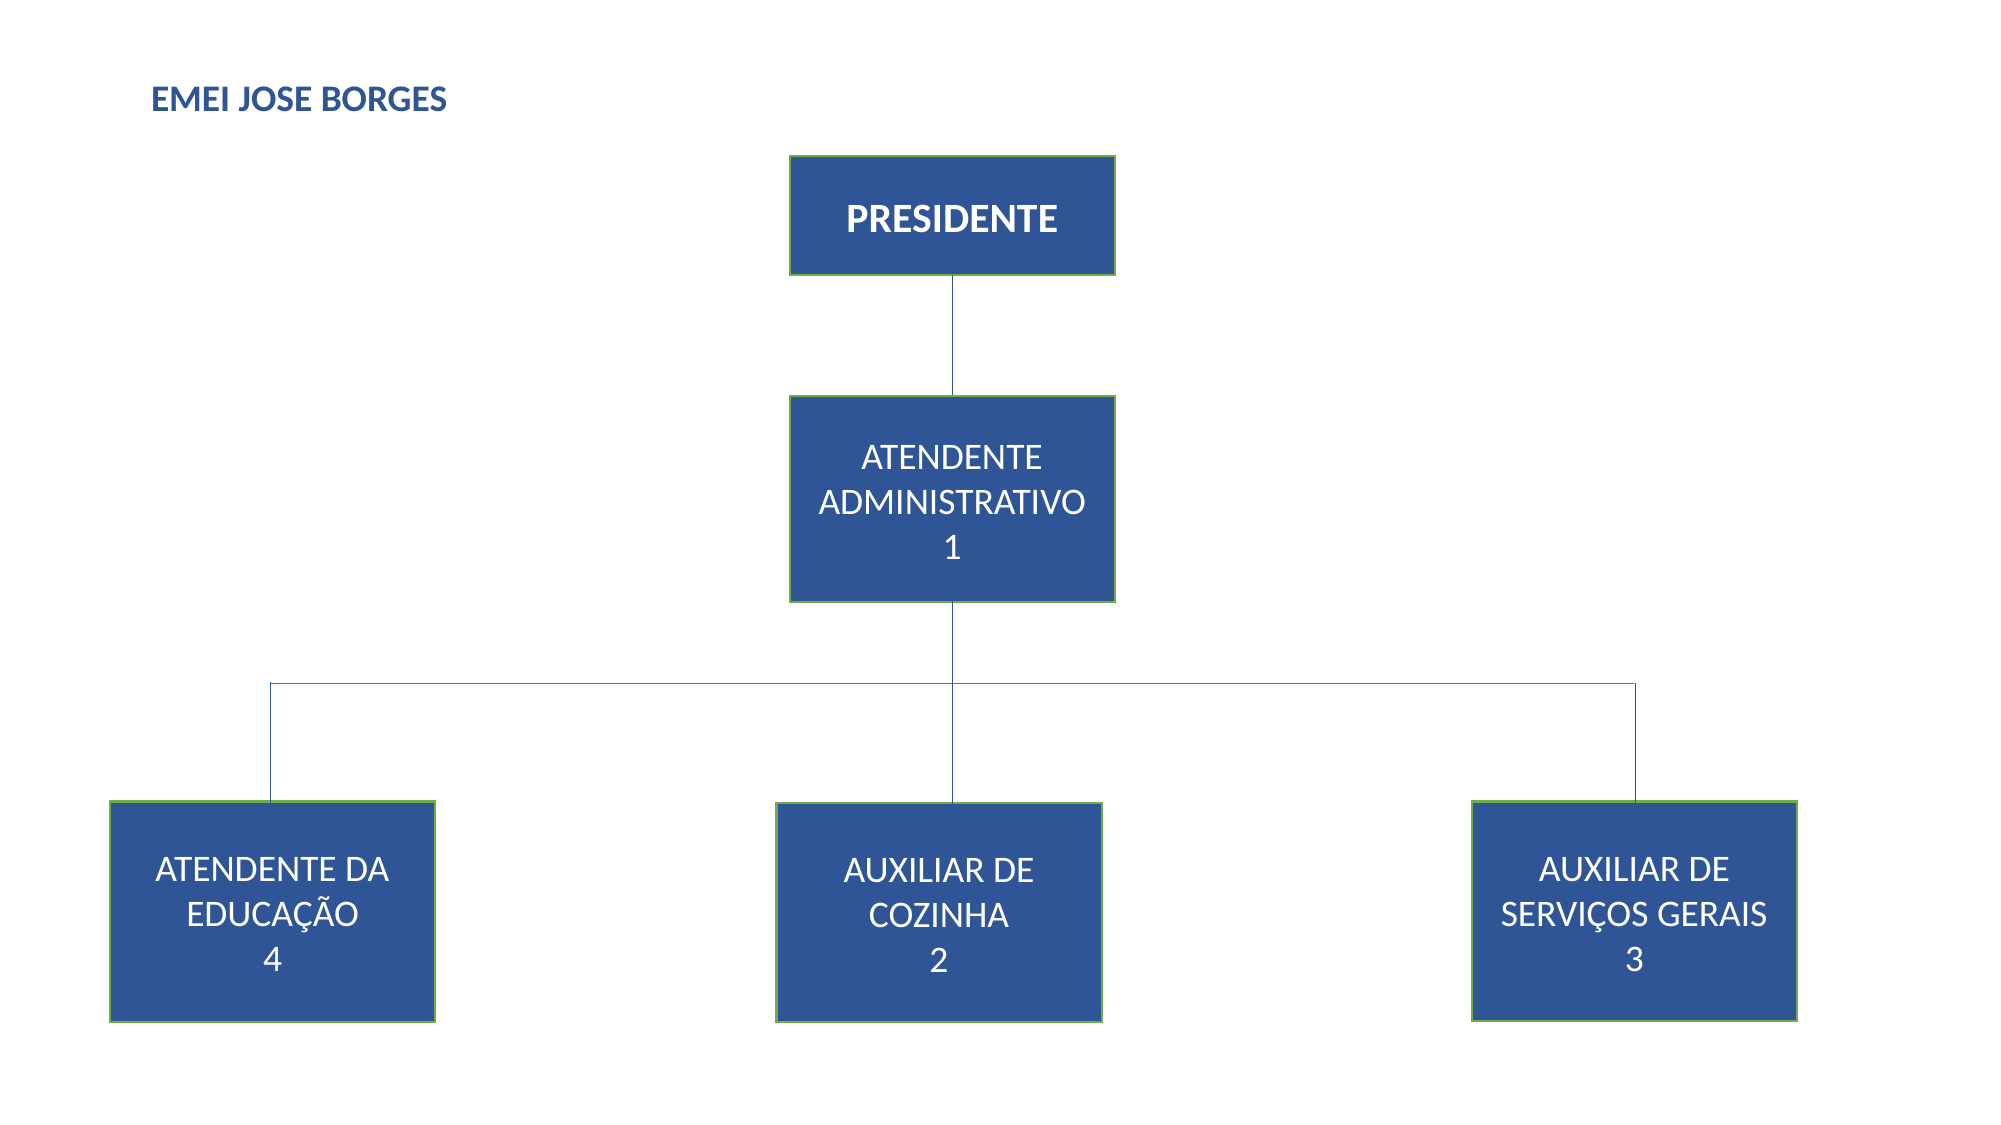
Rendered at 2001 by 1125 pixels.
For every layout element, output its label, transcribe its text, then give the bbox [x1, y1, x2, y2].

text_box ATENDENTE DA EDUCAÇÃO 4 [110, 801, 435, 1022]
text_box AUXILIAR DE COZINHA 2 [777, 803, 1102, 1022]
text_box AUXILIAR DE SERVIÇOS GERAIS 3 [1472, 801, 1797, 1021]
text_box EMEI JOSE BORGES [101, 66, 497, 127]
text_box PRESIDENTE [790, 156, 1115, 275]
text_box ATENDENTE ADMINISTRATIVO 1 [790, 396, 1115, 602]
